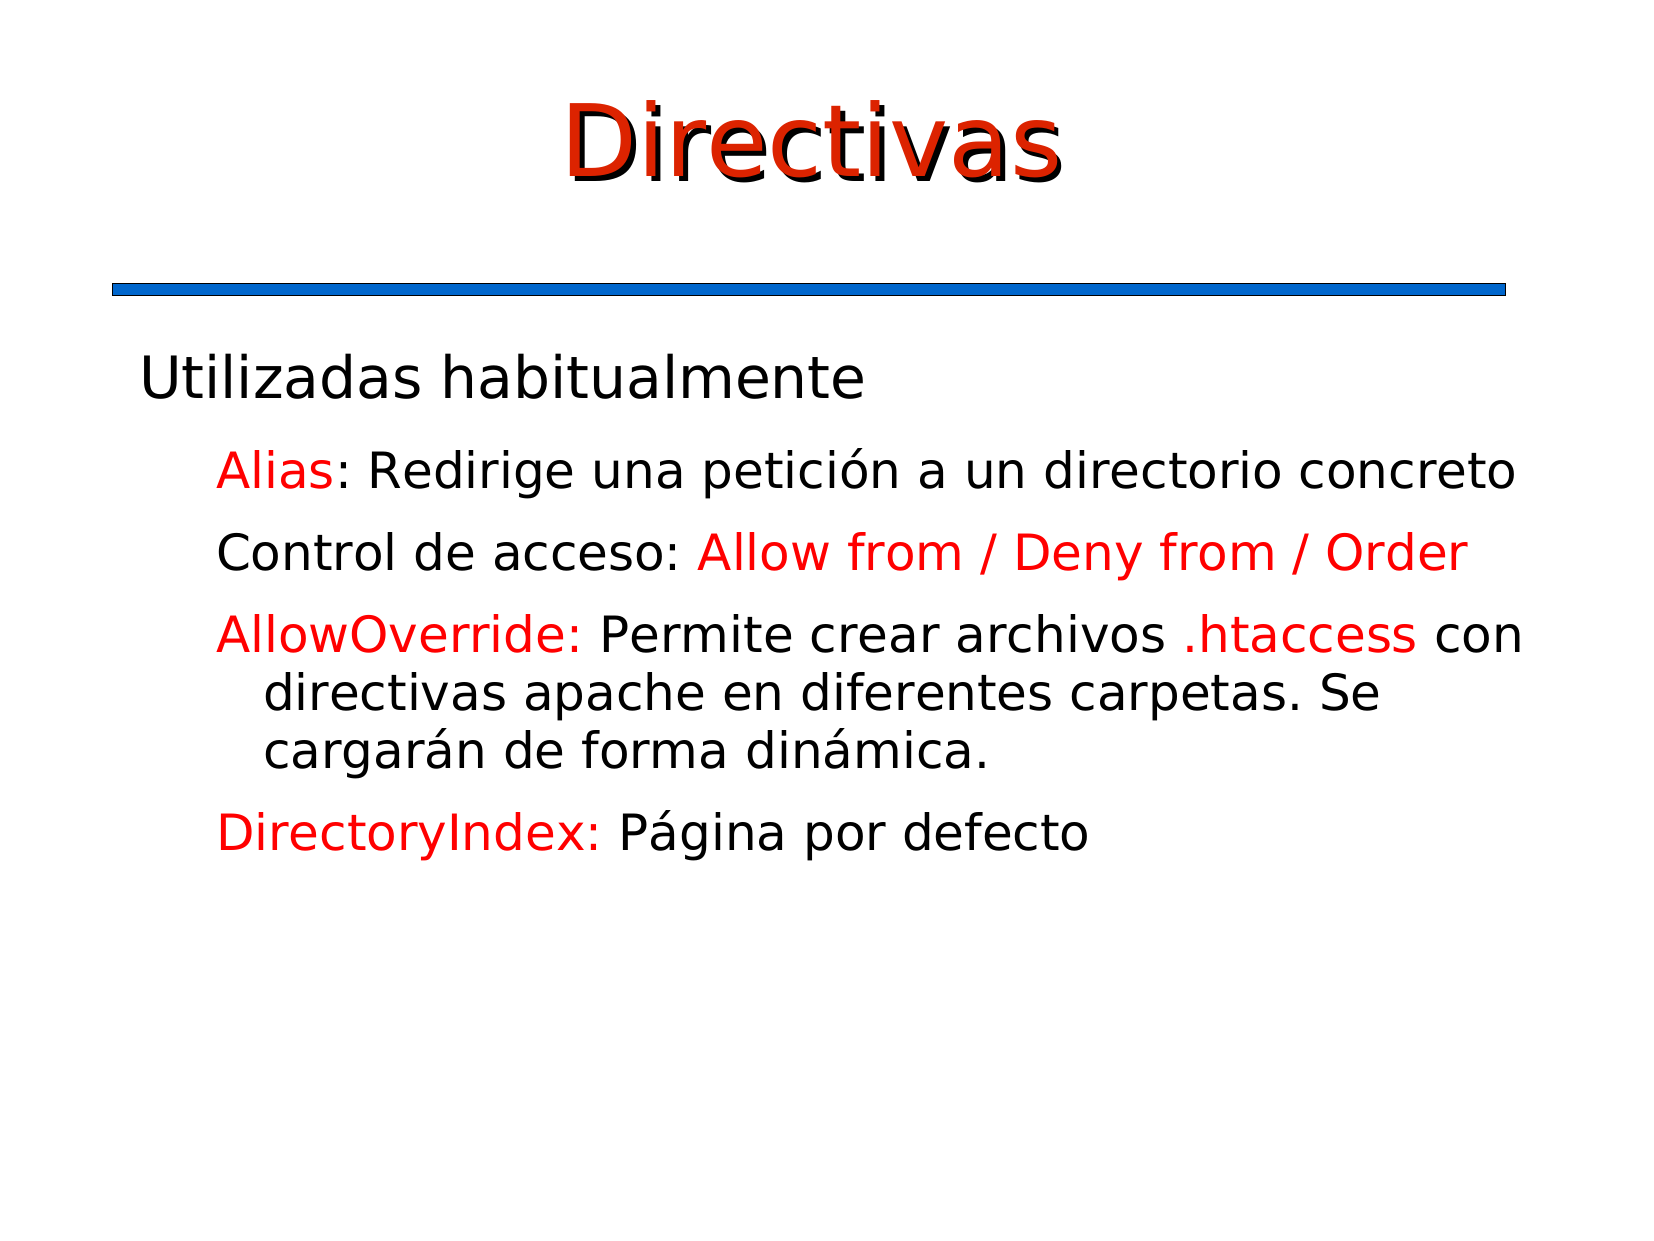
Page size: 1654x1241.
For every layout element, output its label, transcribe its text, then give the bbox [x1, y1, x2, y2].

list Utilizadas habitualmente Alias: Redirige una petición a un directorio concreto Control de acceso: Allow from / Deny from / Order AllowOverride: Permite crear archivos .htaccess con directivas apache en diferentes carpetas. Se cargarán de forma dinámica. DirectoryIndex: Página por defecto [121, 344, 1534, 1127]
title Directivas [121, 37, 1534, 246]
